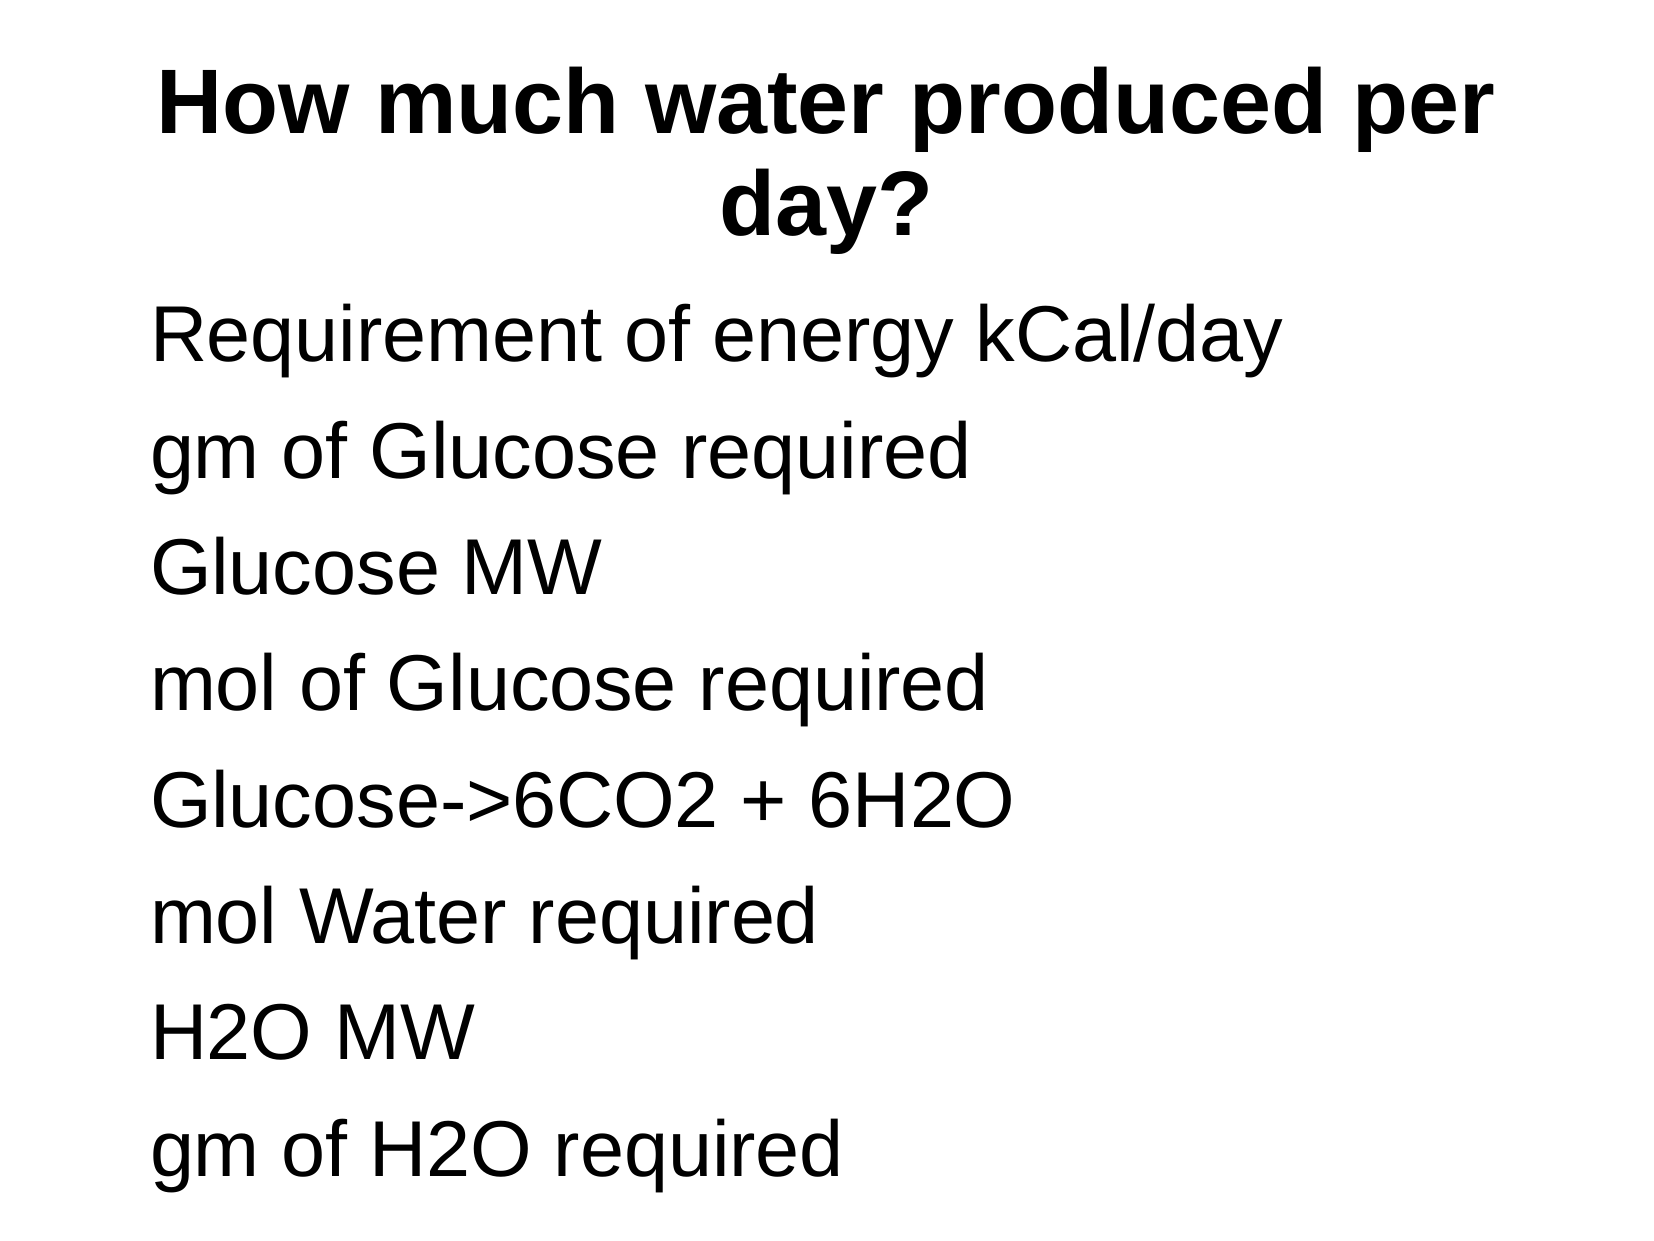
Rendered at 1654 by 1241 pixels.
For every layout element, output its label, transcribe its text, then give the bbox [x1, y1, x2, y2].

title How much water produced per day? [82, 49, 1571, 257]
list Requirement of energy kCal/day gm of Glucose required Glucose MW mol of Glucose required Glucose->6CO2 + 6H2O mol Water required H2O MW gm of H2O required [82, 290, 1538, 1205]
